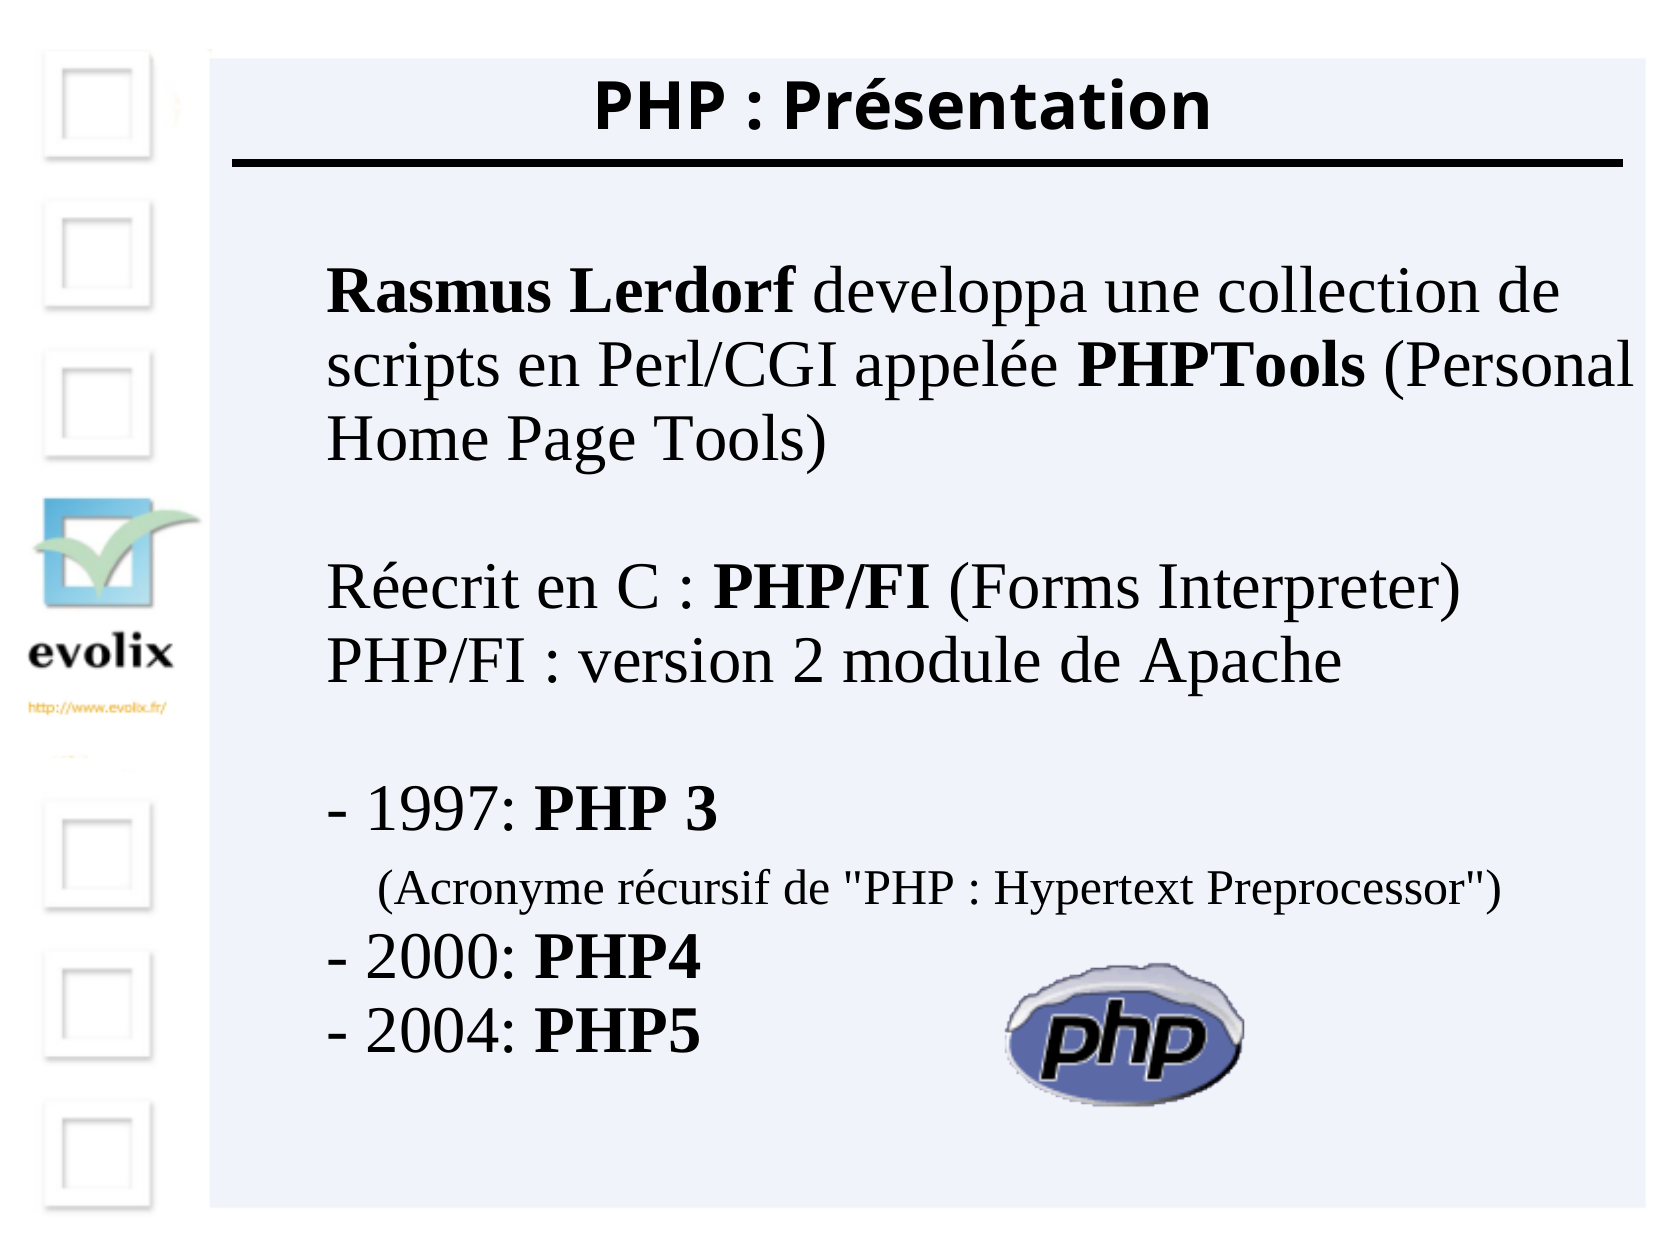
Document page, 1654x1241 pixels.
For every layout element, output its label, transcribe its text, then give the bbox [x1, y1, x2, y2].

picture [0, 49, 1654, 1218]
picture [989, 961, 1266, 1110]
title PHP : Présentation [415, 0, 1391, 192]
subtitle Rasmus Lerdorf developpa une collection de scripts en Perl/CGI appelée PHPTools (Personal Home Page Tools) Réecrit en C : PHP/FI (Forms Interpreter) PHP/FI : version 2 module de Apache - 1997: PHP 3 (Acronyme récursif de "PHP : Hypertext Preprocessor") - 2000: PHP4 - 2004: PHP5 [251, 192, 1638, 1201]
